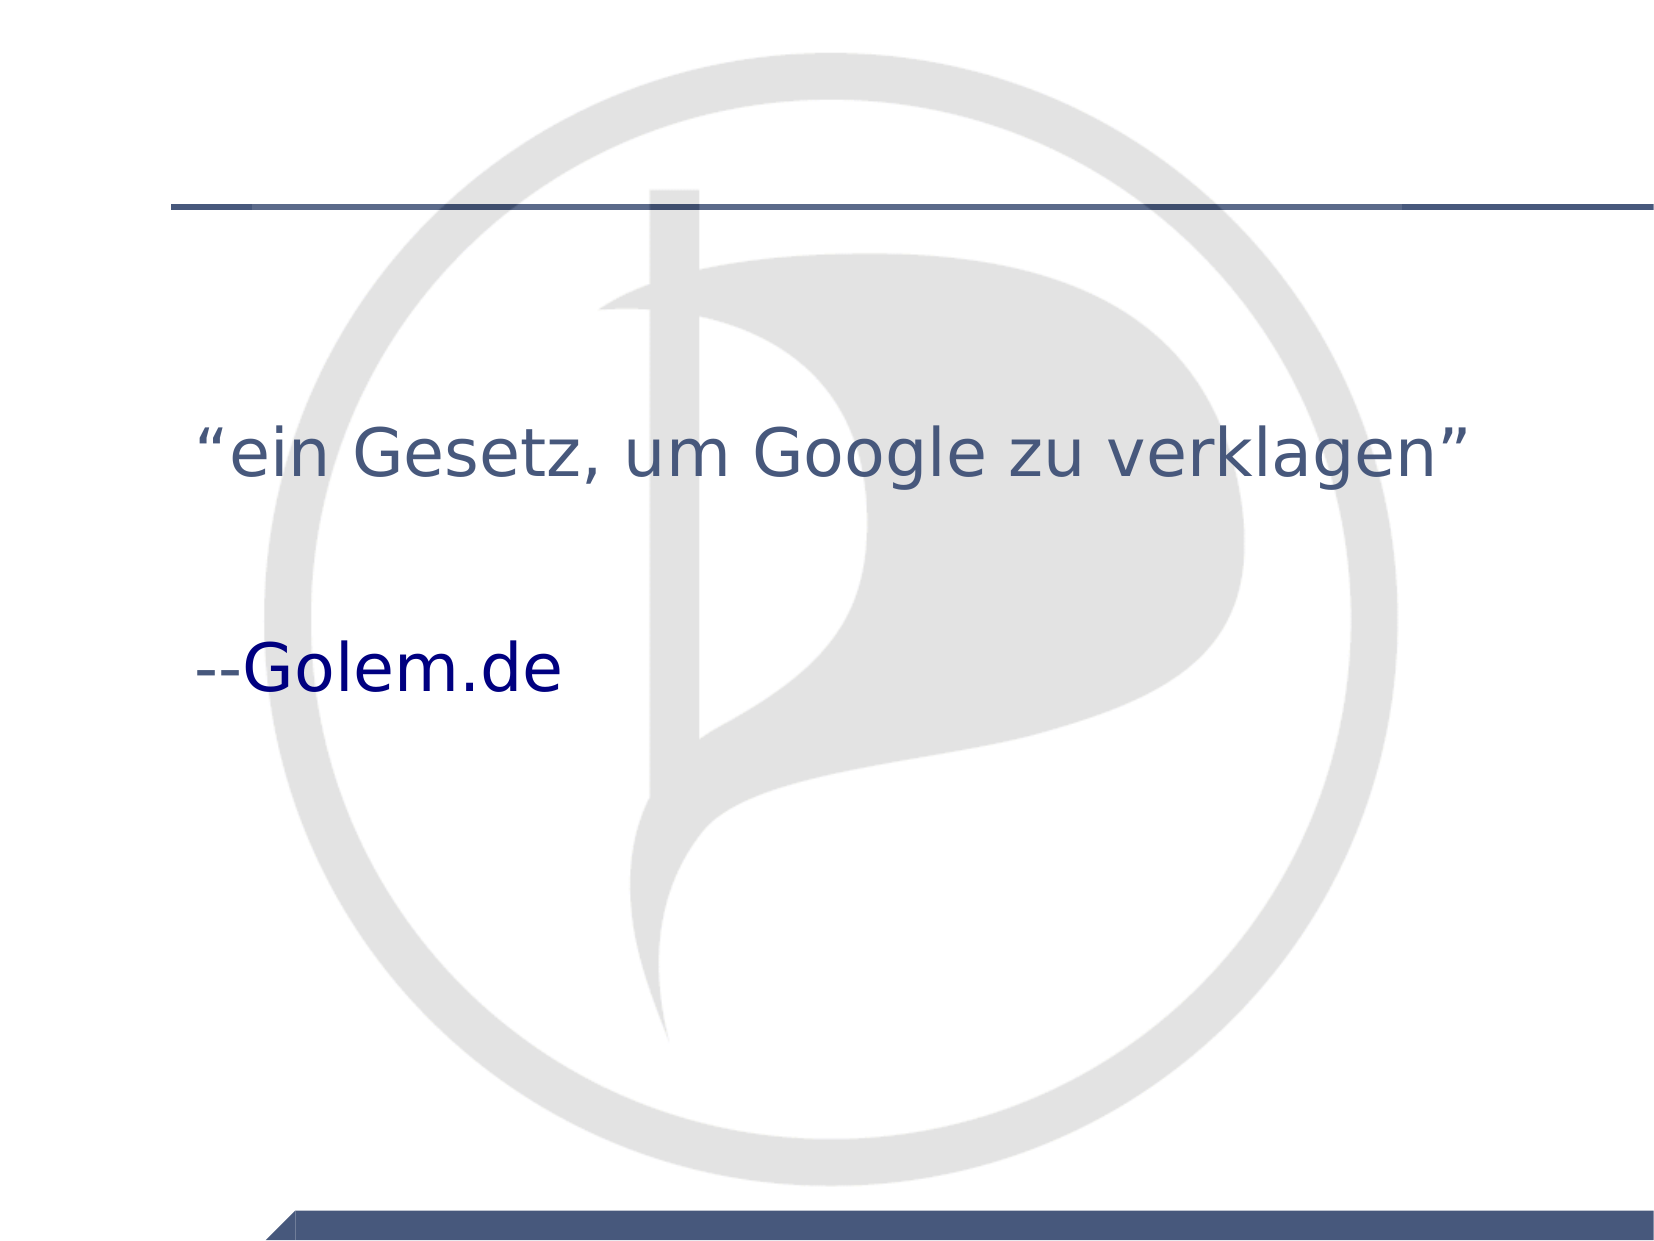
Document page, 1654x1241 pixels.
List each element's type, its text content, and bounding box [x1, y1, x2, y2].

subtitle “ein Gesetz, um Google zu verklagen” --Golem.de [194, 29, 1530, 1093]
